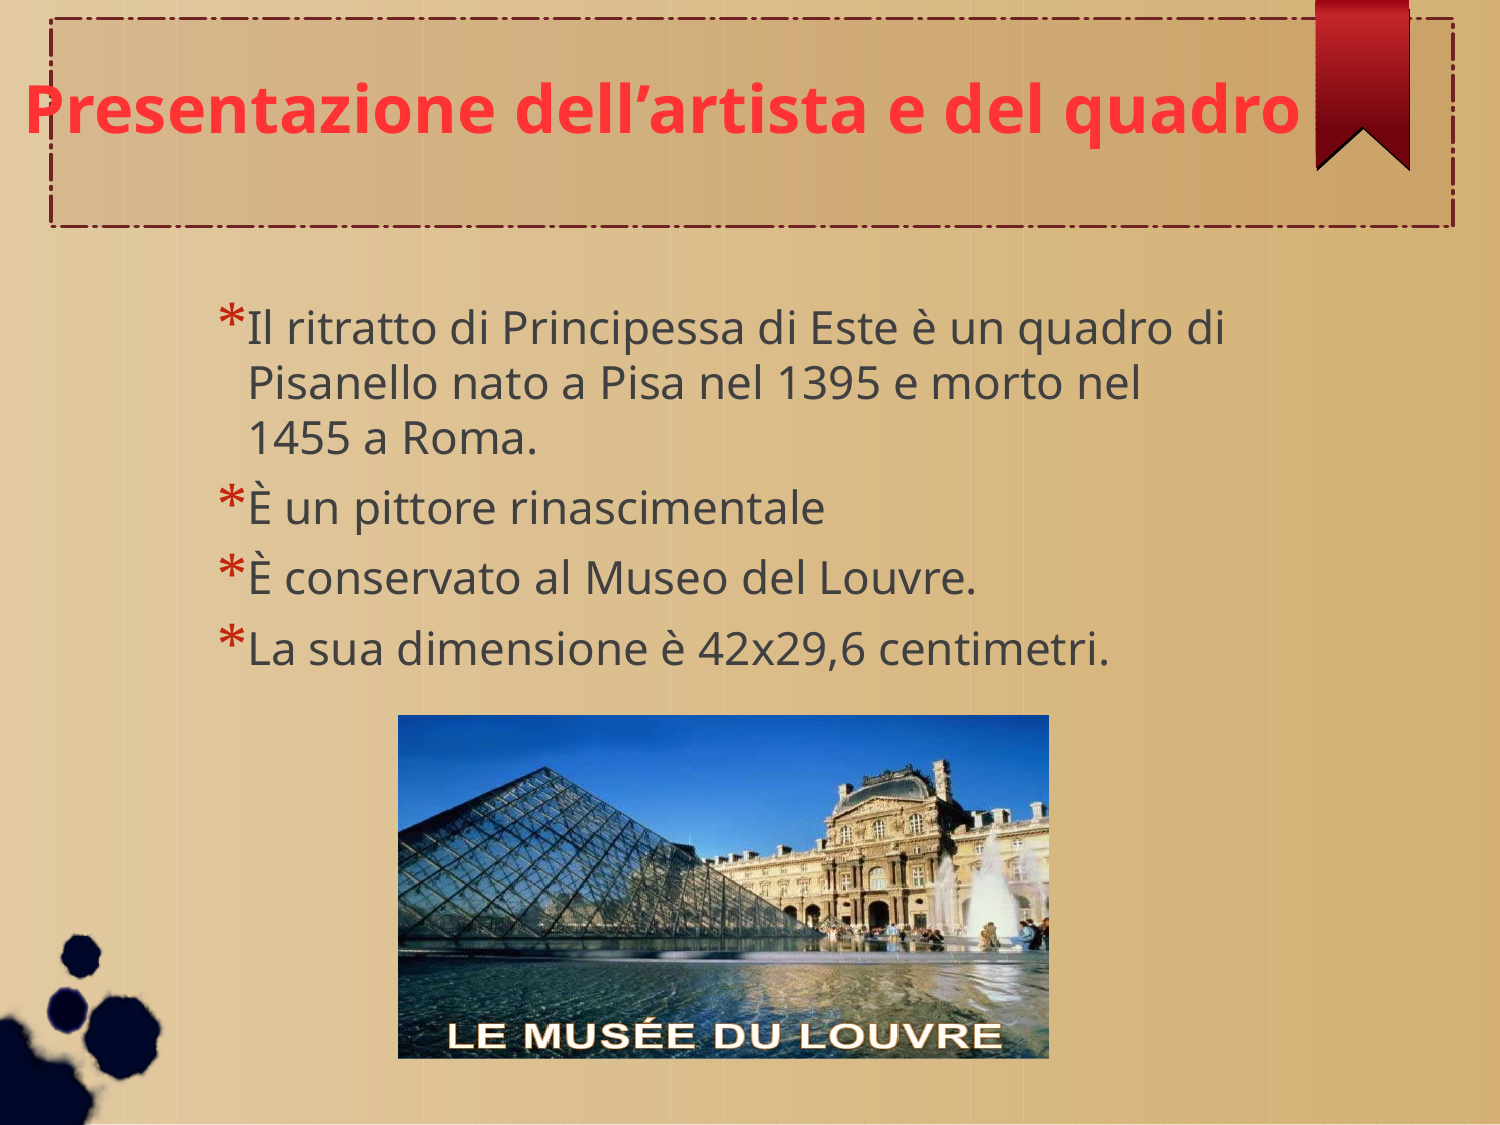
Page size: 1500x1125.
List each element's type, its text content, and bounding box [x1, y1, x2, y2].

picture [398, 715, 1049, 1059]
list Il ritratto di Principessa di Este è un quadro di Pisanello nato a Pisa nel 1395 e morto nel 1455 a Roma. È un pittore rinascimentale È conservato al Museo del Louvre. La sua dimensione è 42x29,6 centimetri. [194, 290, 1245, 861]
title Presentazione dell’artista e del quadro [0, 59, 1335, 247]
